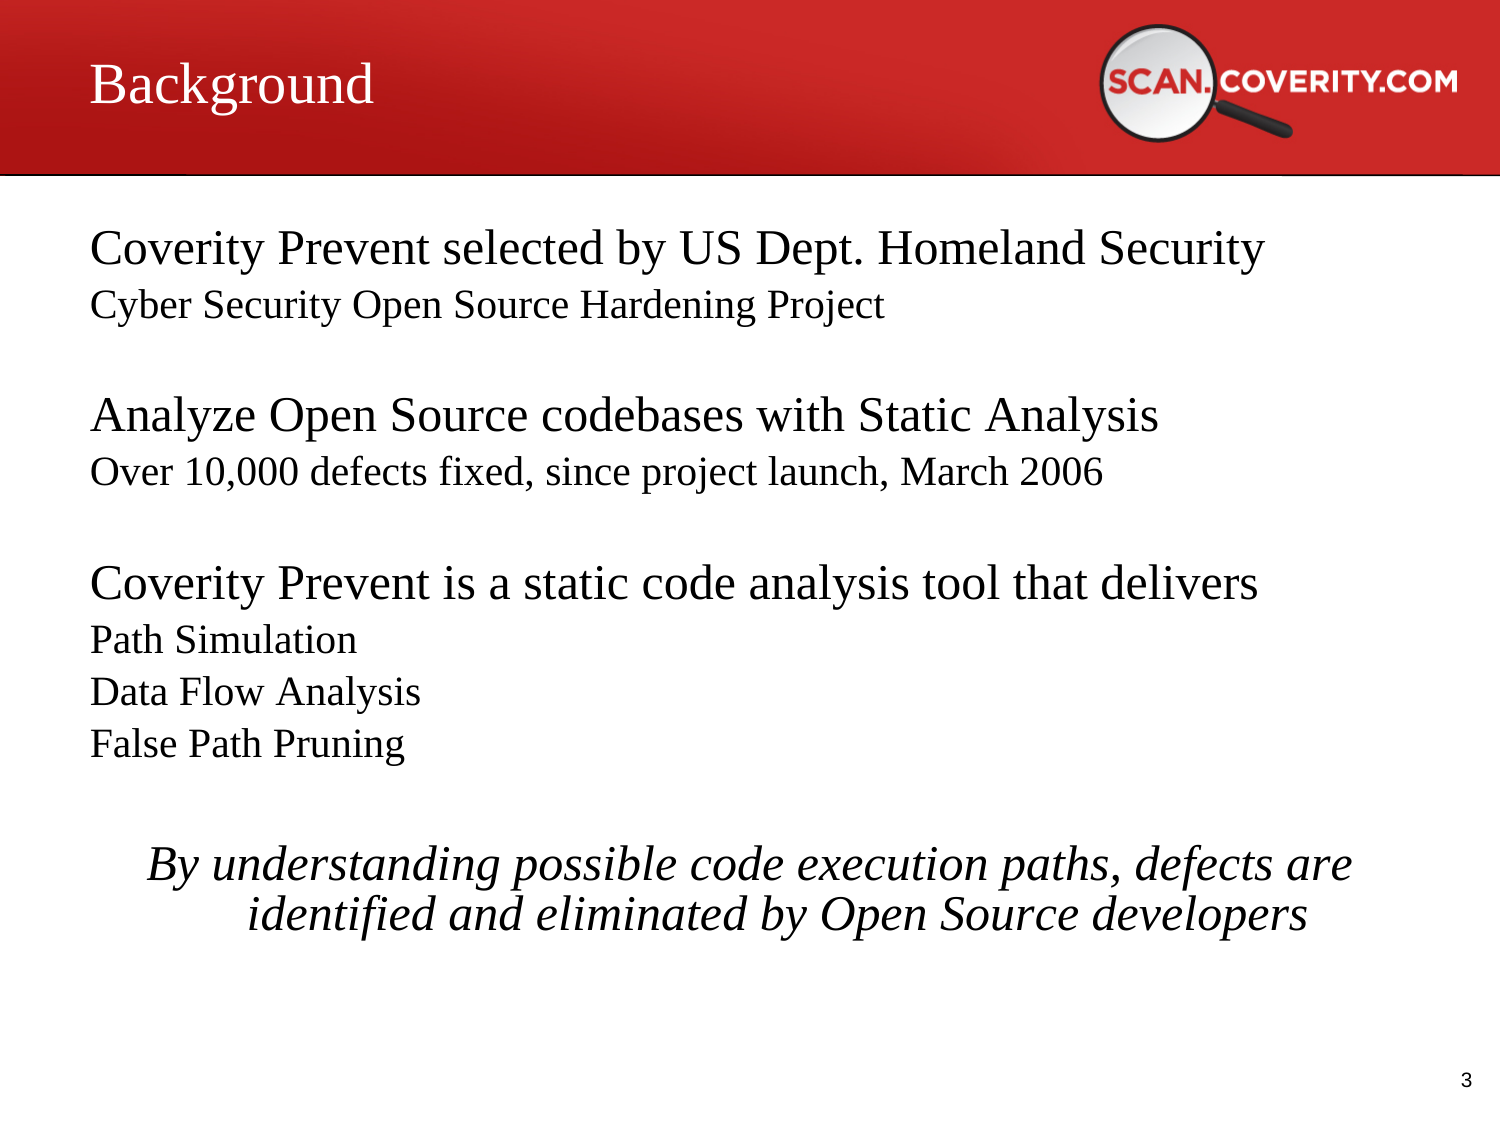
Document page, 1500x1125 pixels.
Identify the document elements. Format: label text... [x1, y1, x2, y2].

picture [0, 0, 1500, 174]
list Coverity Prevent selected by US Dept. Homeland Security Cyber Security Open Source Hardening Project Analyze Open Source codebases with Static Analysis Over 10,000 defects fixed, since project launch, March 2006 Coverity Prevent is a static code analysis tool that delivers Path Simulation Data Flow Analysis False Path Pruning By understanding possible code execution paths, defects are identified and eliminated by Open Source developers [75, 212, 1426, 1006]
title Background [74, 24, 1100, 143]
text_box 1 [1137, 1062, 1488, 1103]
